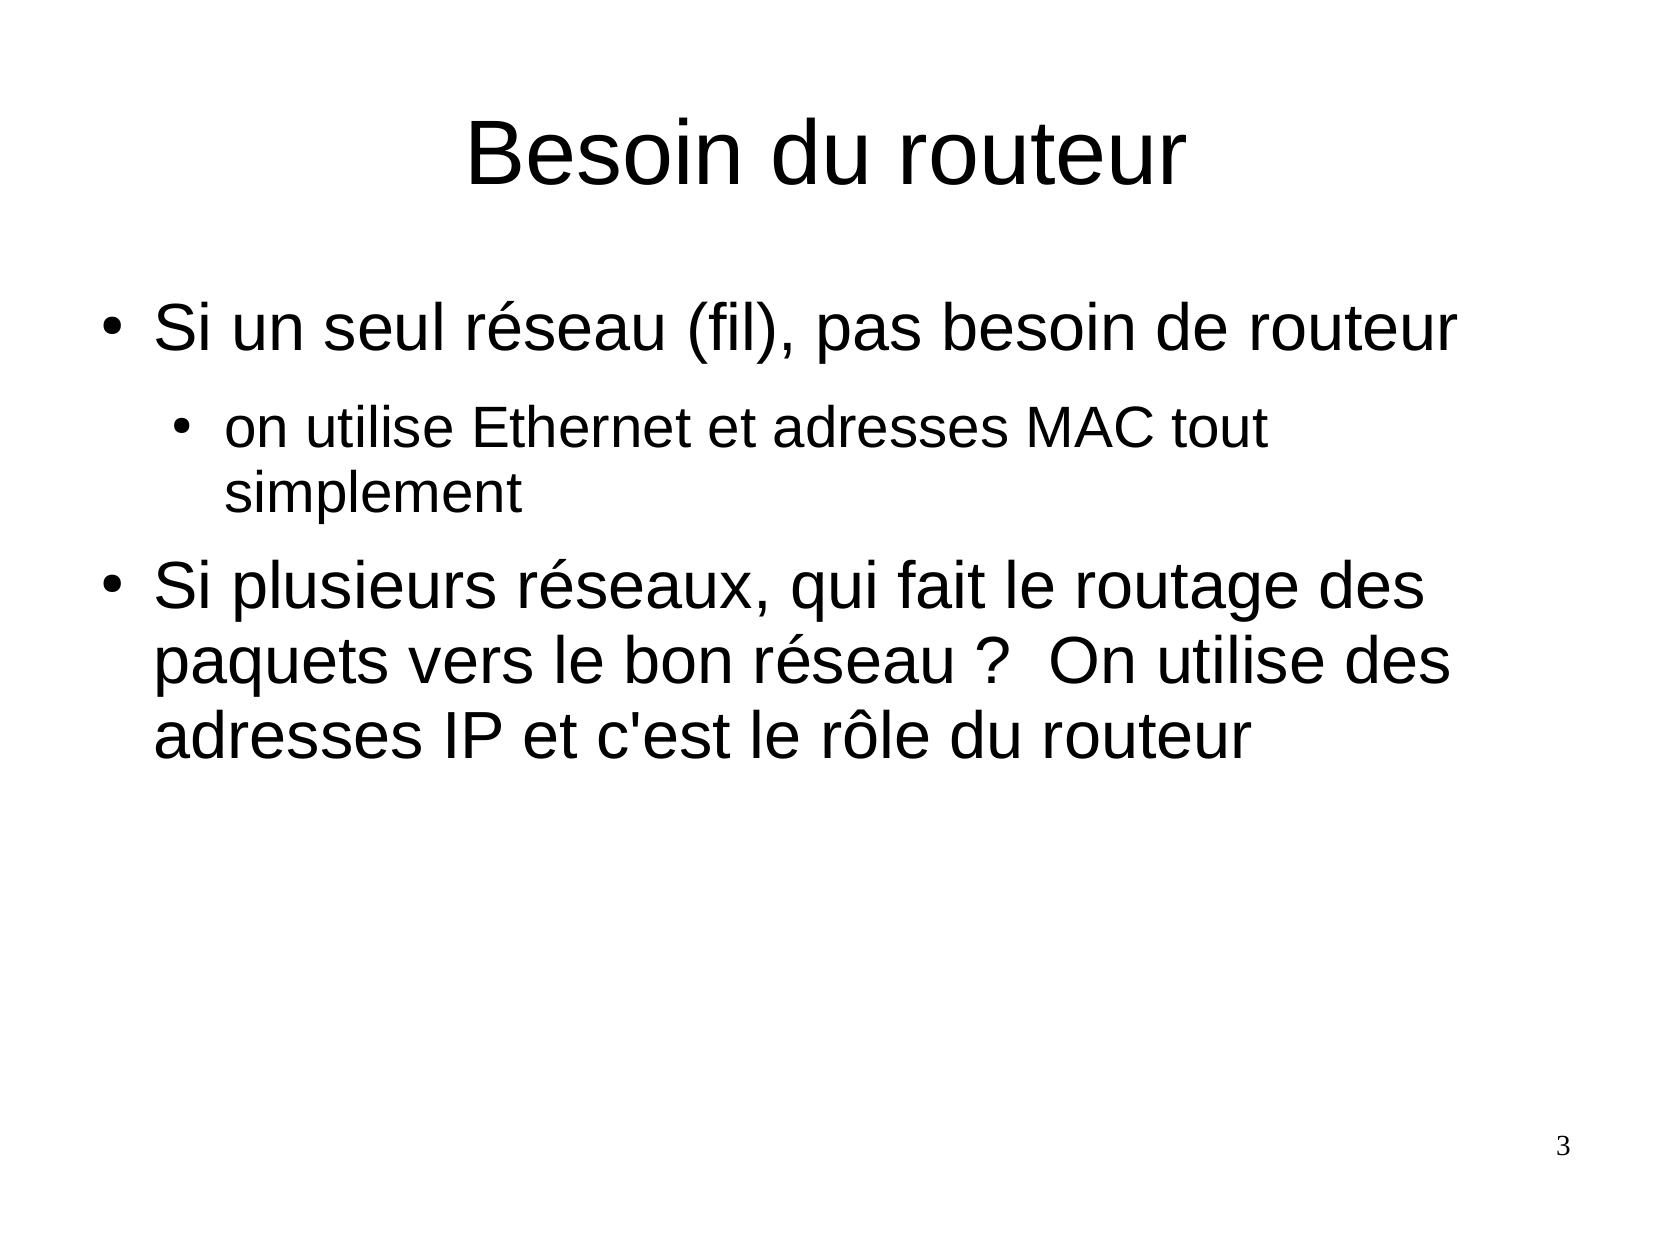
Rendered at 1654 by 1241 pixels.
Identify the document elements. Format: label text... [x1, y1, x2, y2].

list Si un seul réseau (fil), pas besoin de routeur on utilise Ethernet et adresses MAC tout simplement Si plusieurs réseaux, qui fait le routage des paquets vers le bon réseau ? On utilise des adresses IP et c'est le rôle du routeur [82, 290, 1571, 1094]
title Besoin du routeur [82, 56, 1571, 250]
